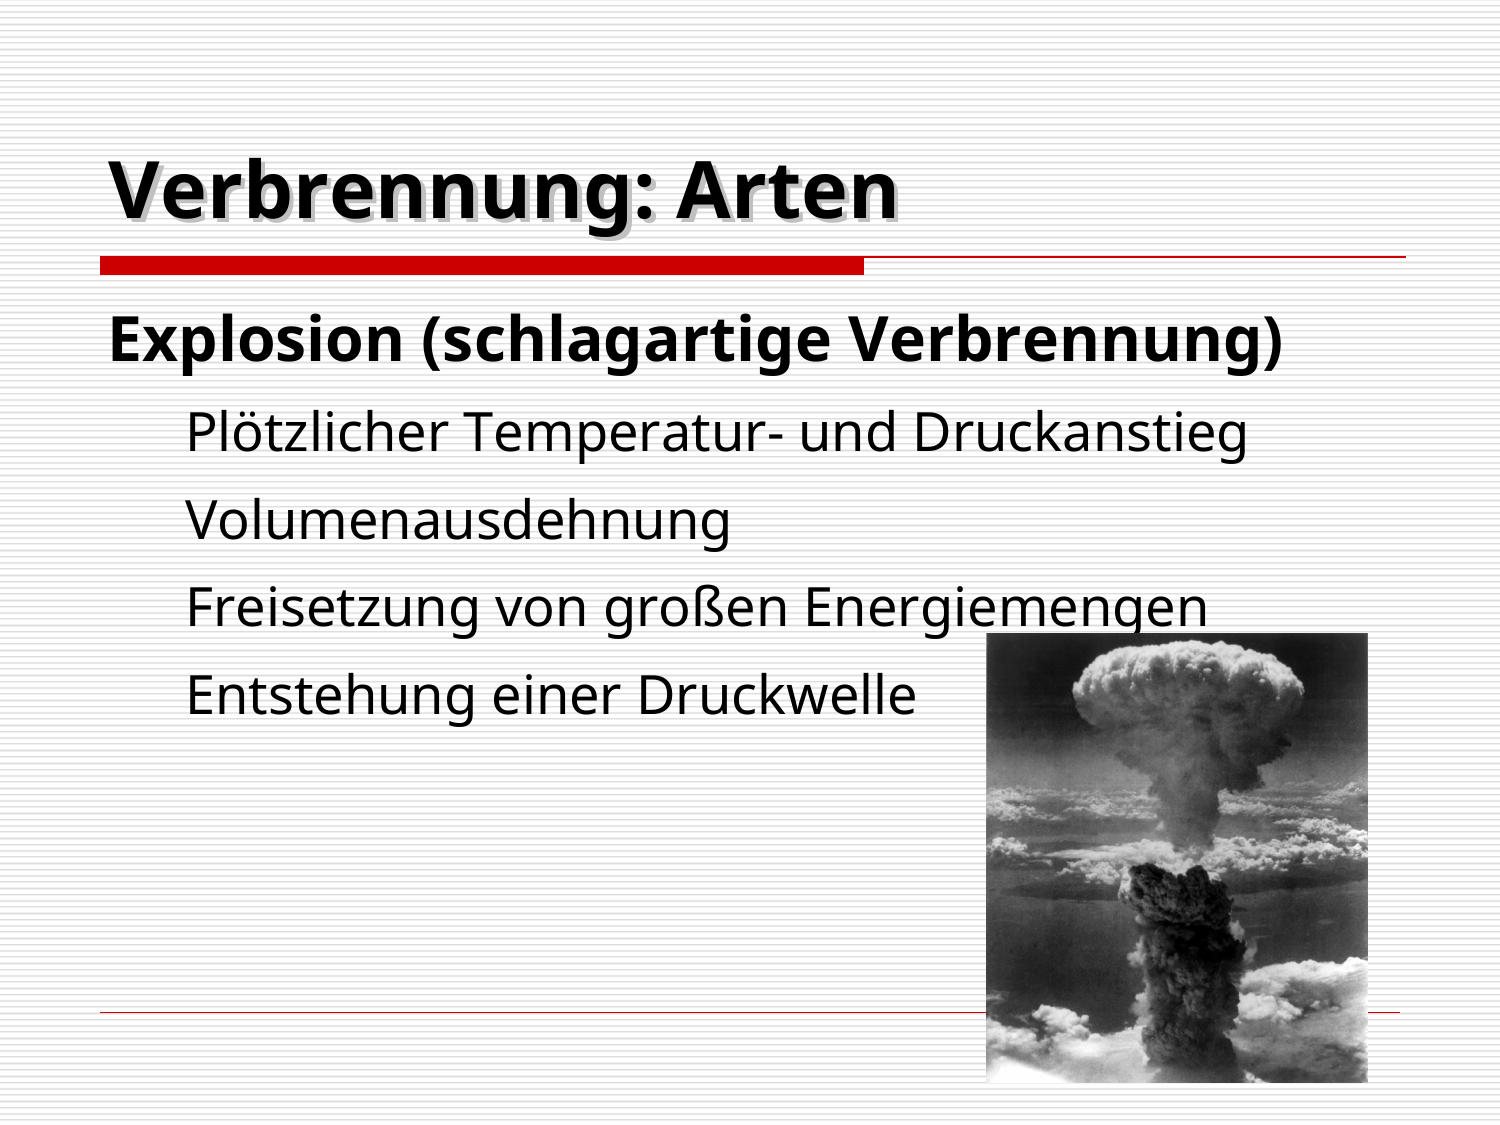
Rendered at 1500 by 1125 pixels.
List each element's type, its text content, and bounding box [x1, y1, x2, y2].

picture [0, 0, 1500, 1125]
list Explosion (schlagartige Verbrennung) Plötzlicher Temperatur- und Druckanstieg Volumenausdehnung Freisetzung von großen Energiemengen Entstehung einer Druckwelle [92, 287, 1406, 988]
title Verbrennung: Arten [94, 49, 1407, 250]
